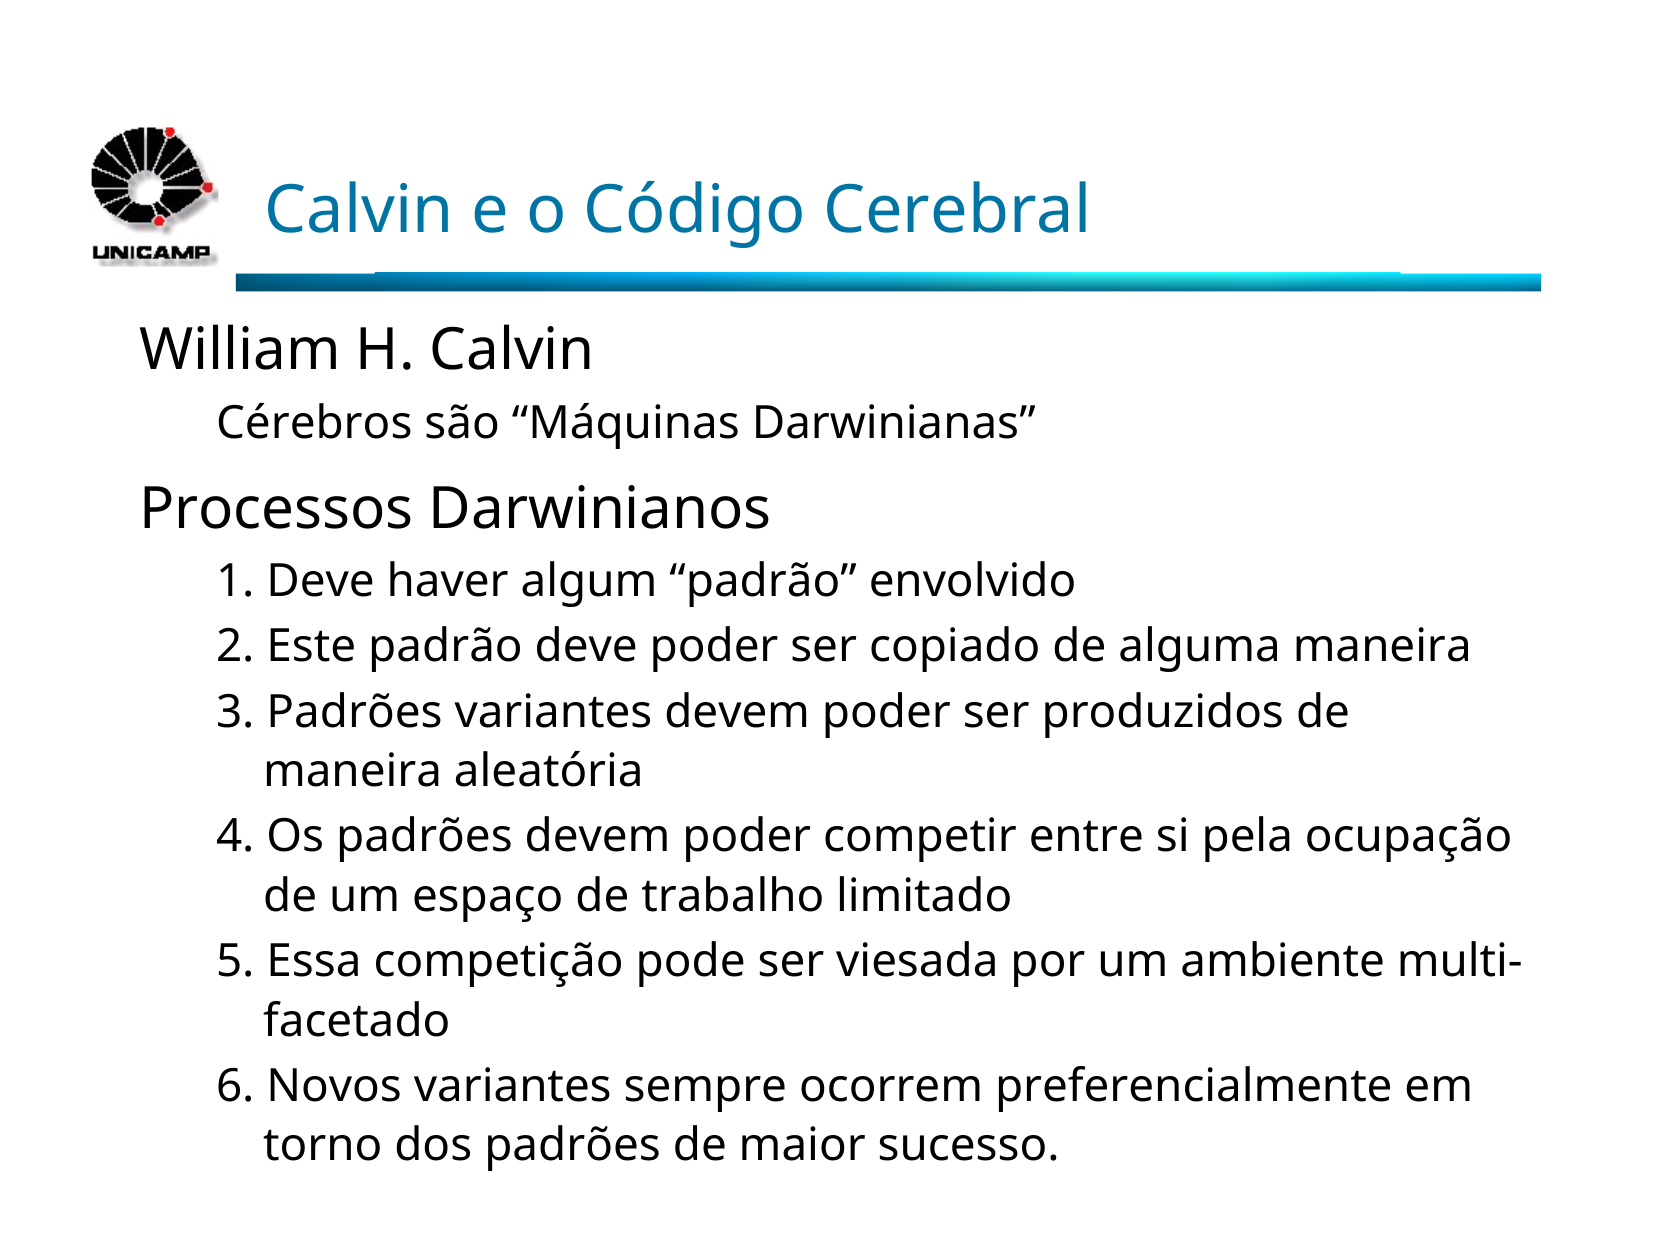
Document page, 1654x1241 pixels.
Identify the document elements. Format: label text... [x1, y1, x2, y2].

picture [125, 272, 1654, 295]
title Calvin e o Código Cerebral [264, 42, 1534, 250]
list William H. Calvin Cérebros são “Máquinas Darwinianas” Processos Darwinianos 1. Deve haver algum “padrão” envolvido 2. Este padrão deve poder ser copiado de alguma maneira 3. Padrões variantes devem poder ser produzidos de maneira aleatória 4. Os padrões devem poder competir entre si pela ocupação de um espaço de trabalho limitado 5. Essa competição pode ser viesada por um ambiente multi-facetado 6. Novos variantes sempre ocorrem preferencialmente em torno dos padrões de maior sucesso. [121, 309, 1534, 1182]
